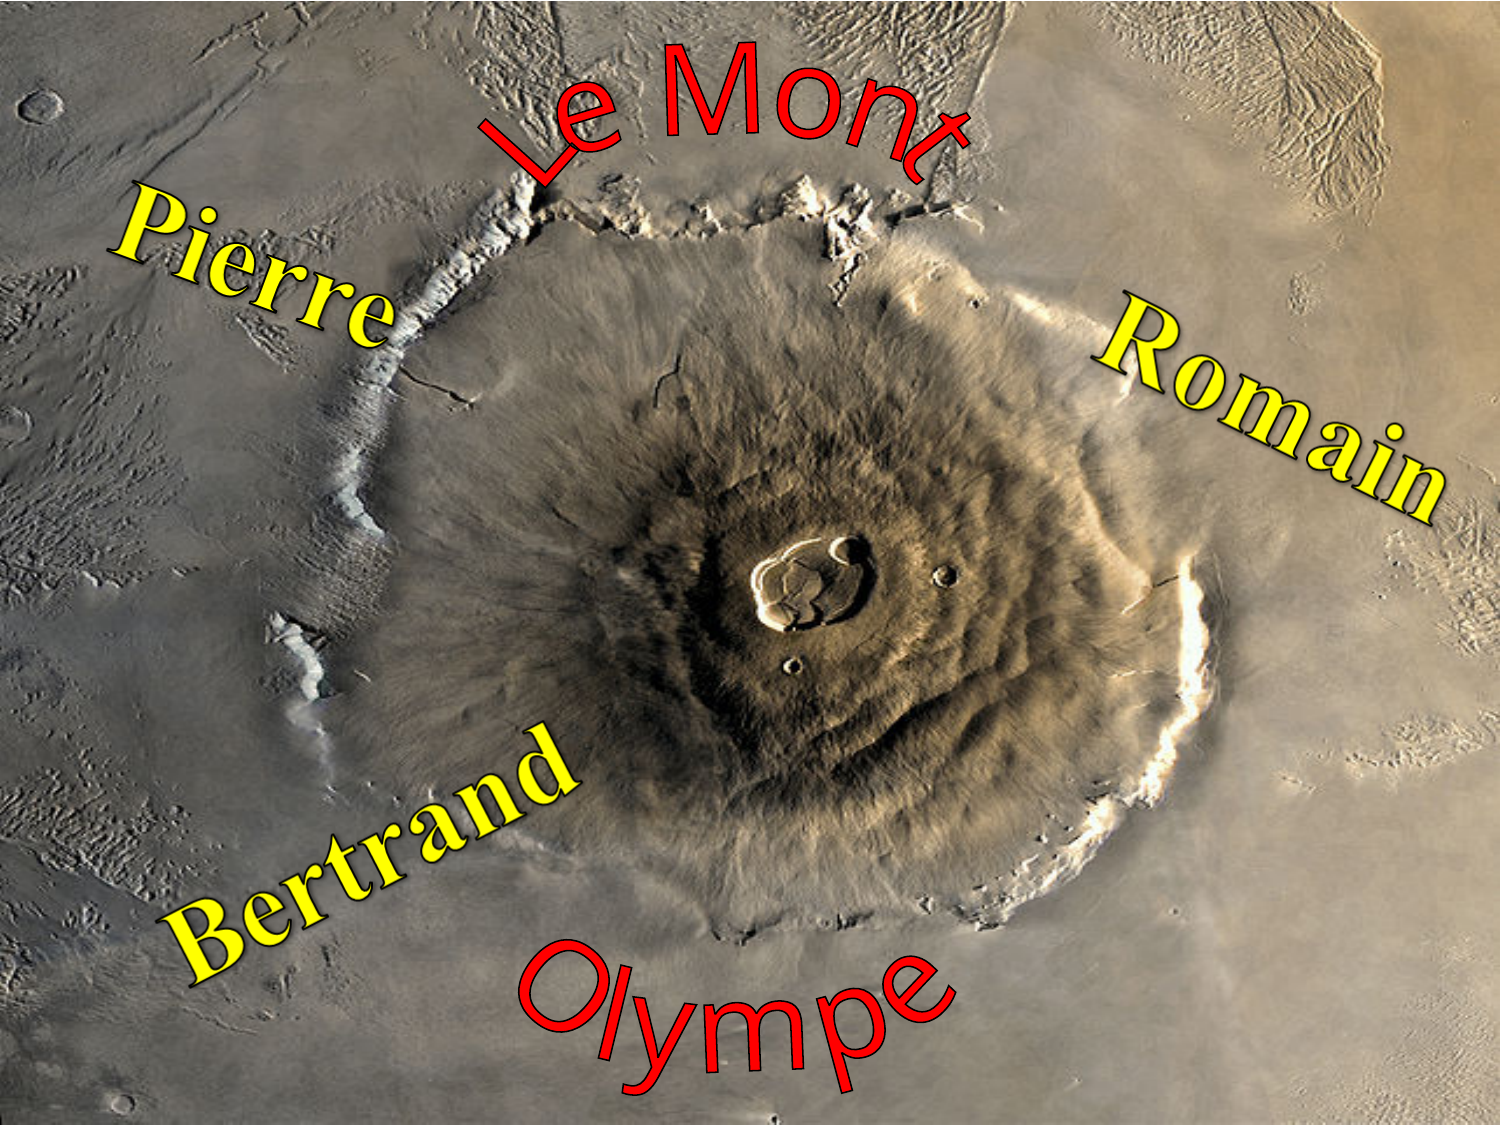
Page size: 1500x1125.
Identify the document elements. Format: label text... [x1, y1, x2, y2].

text_box Olympe [704, 1000, 804, 1073]
text_box Olympe [622, 1003, 697, 1096]
text_box Olympe [882, 956, 956, 1023]
picture [0, 1, 1500, 1125]
text_box Le Mont [510, 82, 621, 188]
text_box Le Mont [903, 112, 971, 185]
text_box Le Mont [777, 68, 841, 139]
text_box Olympe [816, 988, 886, 1094]
text_box Le Mont [846, 78, 918, 162]
text_box Le Mont [665, 42, 759, 136]
text_box Olympe [598, 1052, 612, 1061]
